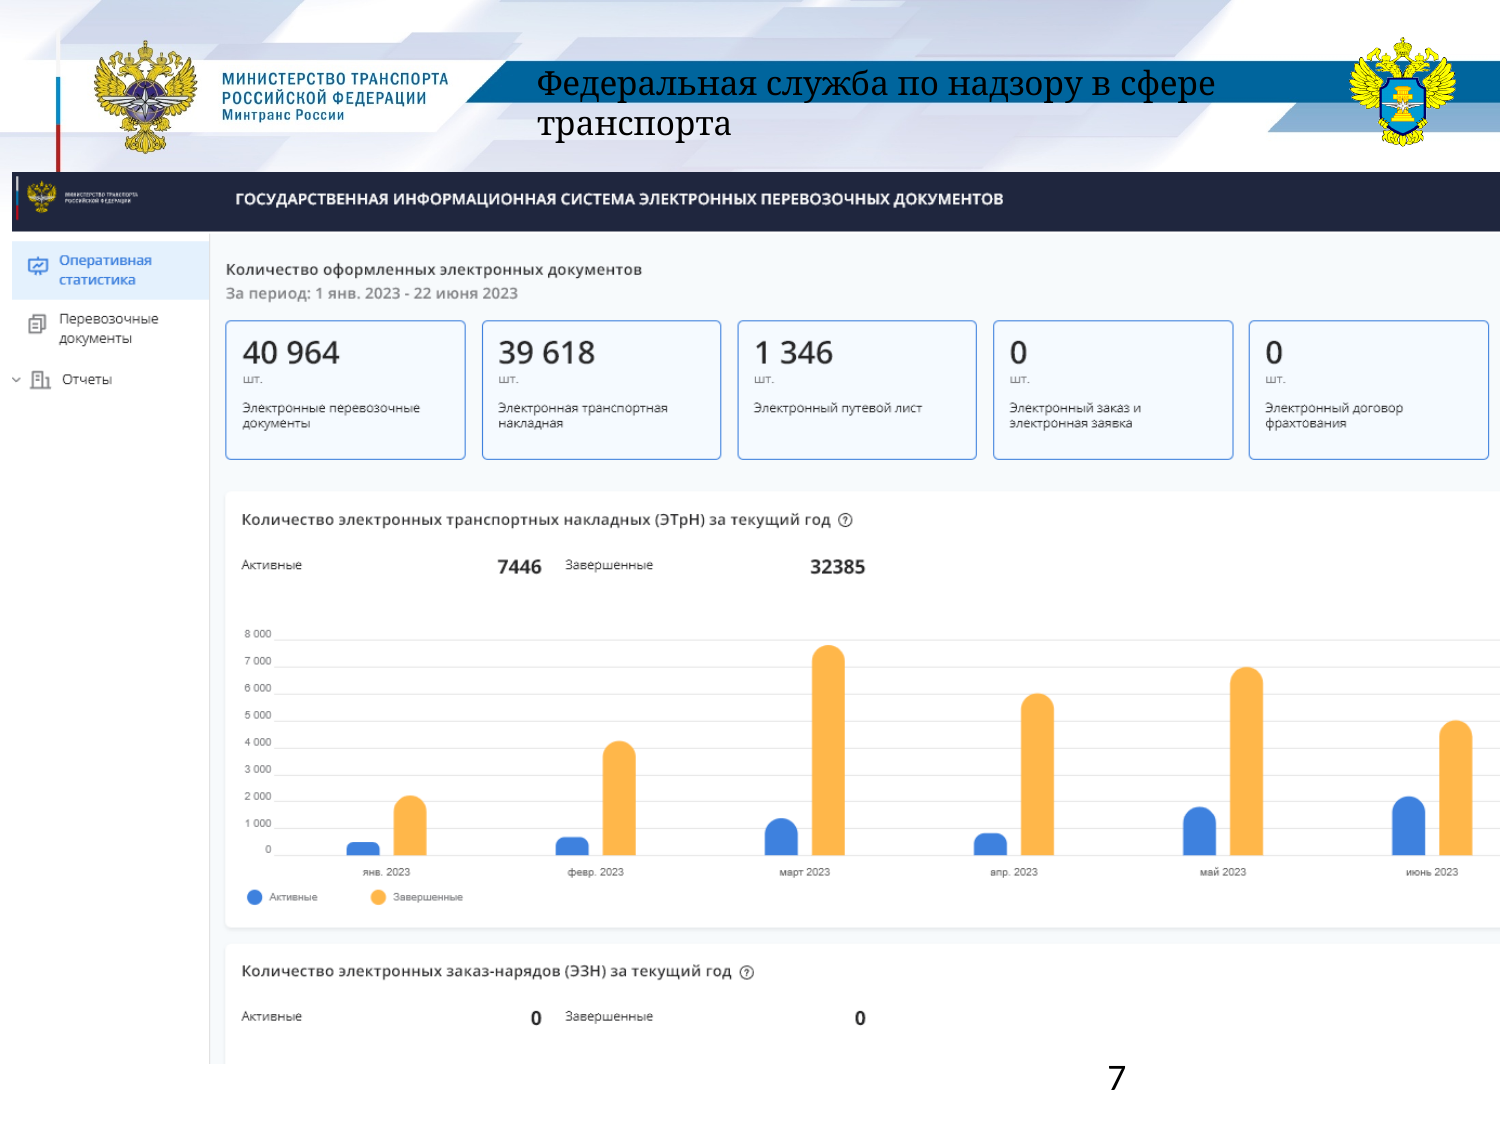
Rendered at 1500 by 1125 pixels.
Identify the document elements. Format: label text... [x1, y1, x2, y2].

text_box Федеральная служба по надзору в сфере транспорта [522, 54, 1350, 150]
slide_number <номер> [1092, 1064, 1468, 1124]
picture [0, 0, 1500, 1125]
